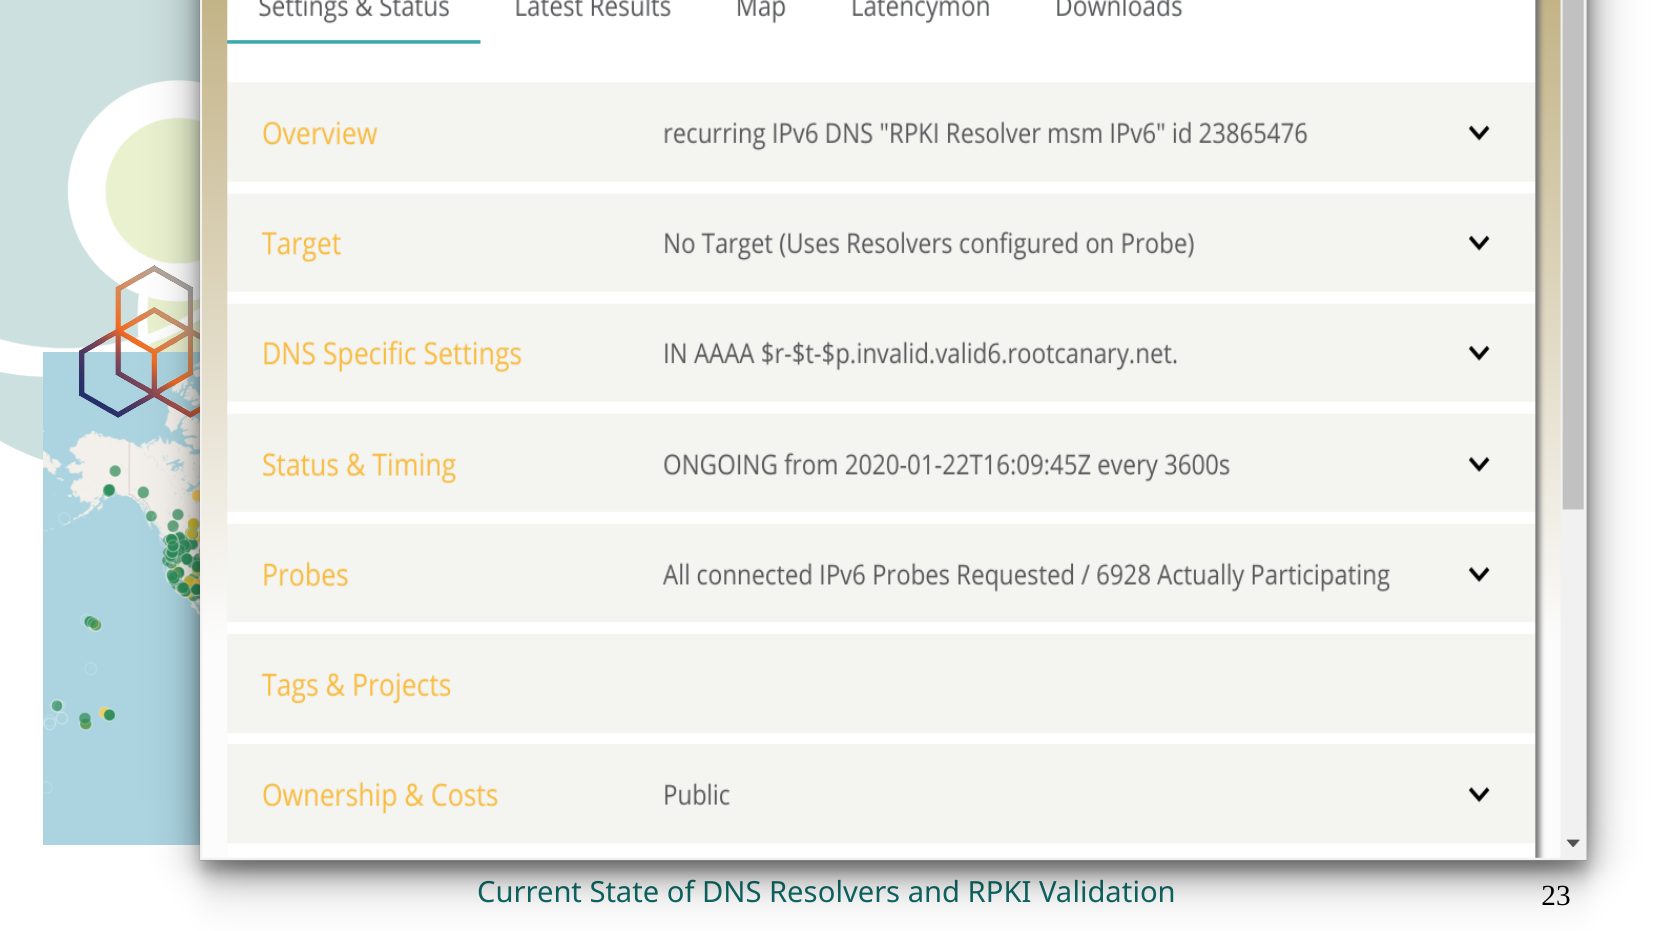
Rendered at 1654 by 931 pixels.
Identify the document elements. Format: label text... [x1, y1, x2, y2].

picture [43, 0, 1652, 931]
title Test setup [82, 37, 138, 193]
